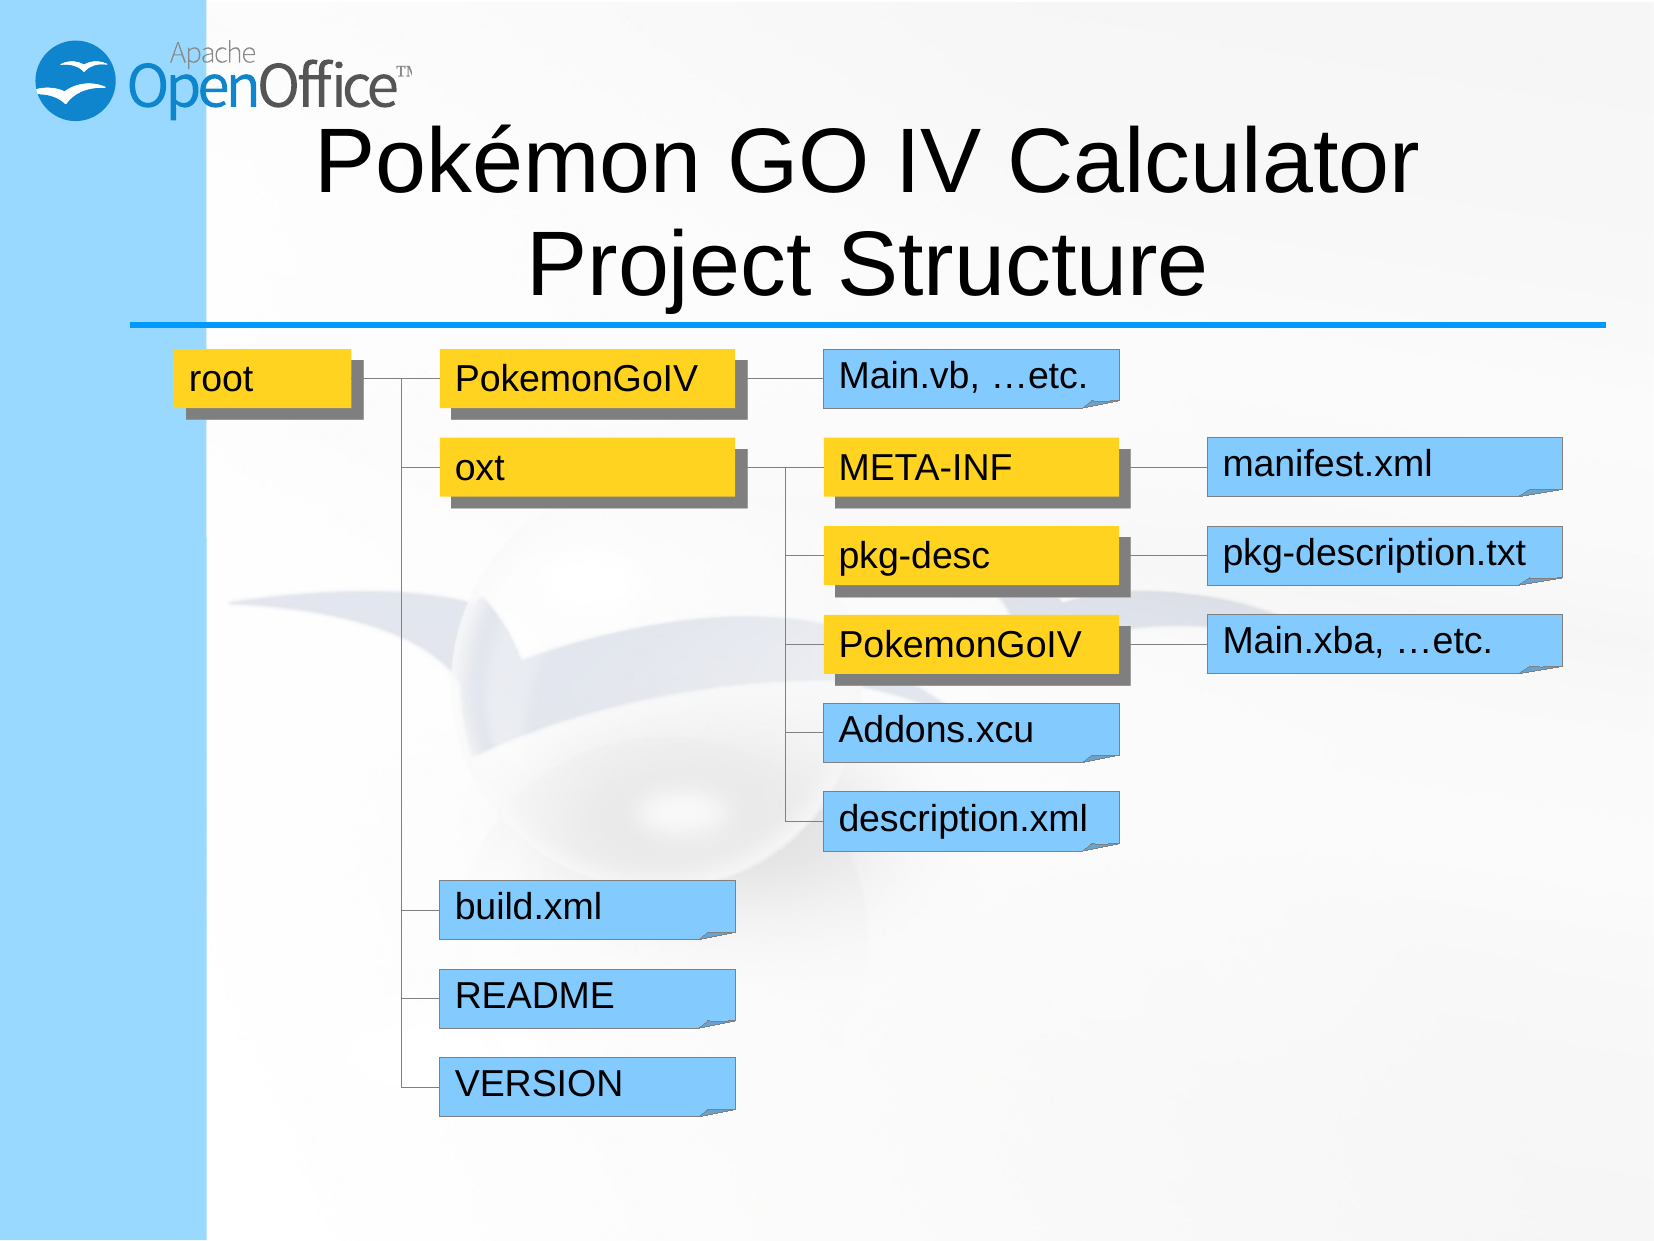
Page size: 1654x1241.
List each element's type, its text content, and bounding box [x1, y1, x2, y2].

text_box root [174, 349, 352, 409]
picture [207, 79, 222, 88]
text_box META-INF [823, 437, 1120, 497]
text_box description.xml [823, 791, 1120, 852]
text_box VERSION [439, 1057, 736, 1117]
text_box Main.xba, …etc. [1207, 614, 1563, 674]
text_box pkg-description.txt [1207, 526, 1563, 586]
picture [376, 79, 391, 88]
text_box Main.vb, …etc. [823, 349, 1120, 409]
text_box PokemonGoIV [823, 614, 1120, 674]
picture [266, 68, 291, 102]
text_box README [439, 969, 736, 1029]
text_box pkg-desc [823, 526, 1120, 586]
text_box oxt [439, 437, 736, 497]
text_box PokemonGoIV [439, 349, 736, 409]
picture [207, 2, 1654, 1241]
text_box manifest.xml [1207, 437, 1563, 497]
text_box build.xml [439, 880, 736, 940]
text_box Addons.xcu [823, 703, 1120, 763]
title Pokémon GO IV Calculator Project Structure [165, 108, 1571, 316]
